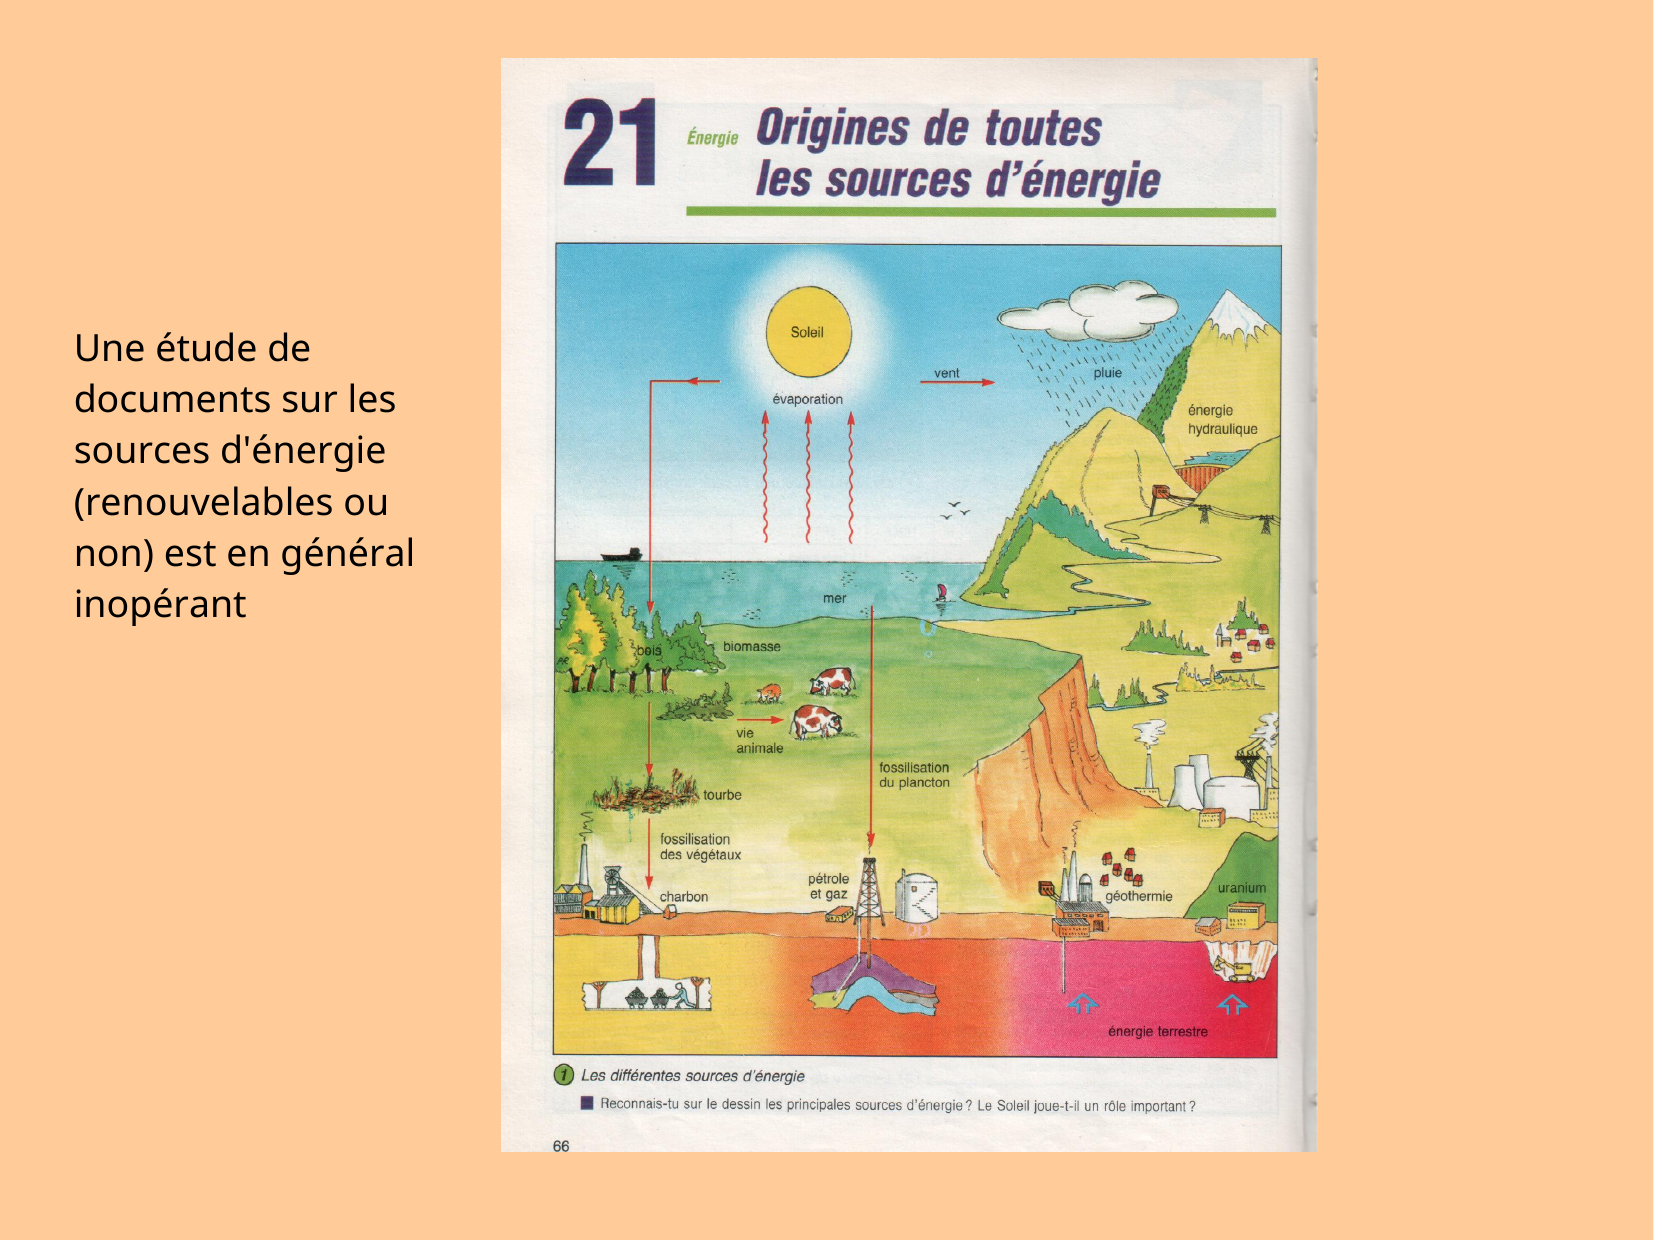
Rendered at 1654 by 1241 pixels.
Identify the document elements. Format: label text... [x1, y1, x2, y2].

text_box Une étude de documents sur les sources d'énergie (renouvelables ou non) est en général inopérant [59, 314, 473, 591]
picture [501, 58, 1318, 1152]
